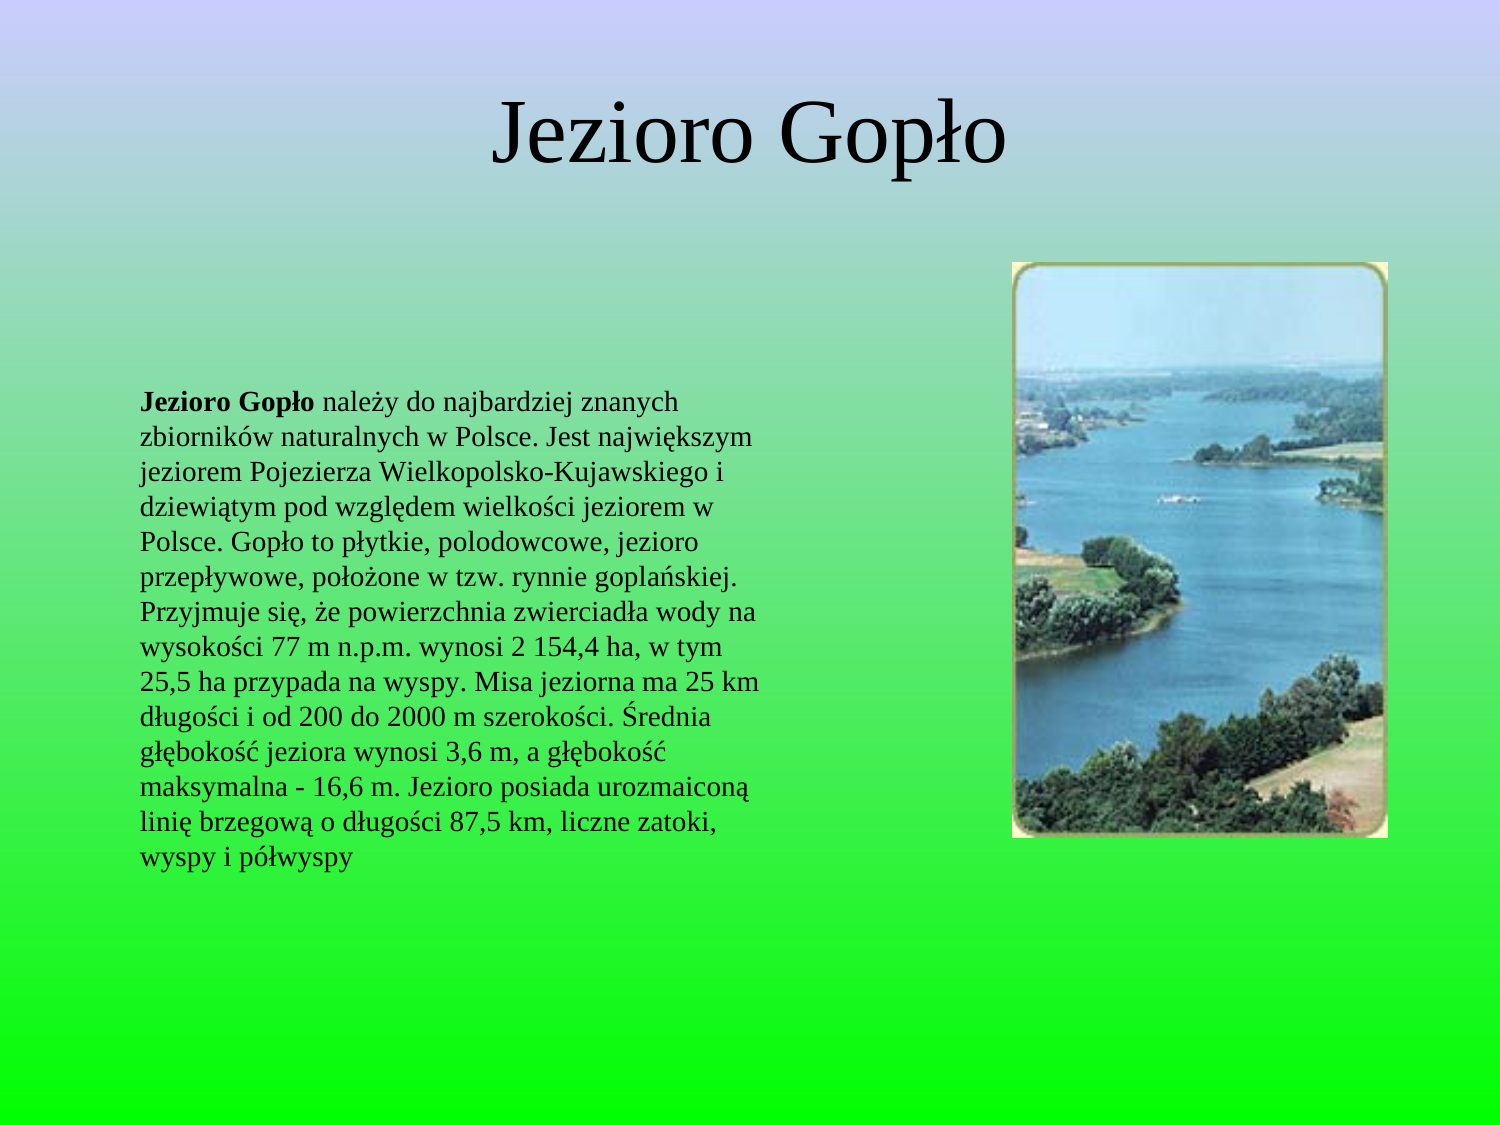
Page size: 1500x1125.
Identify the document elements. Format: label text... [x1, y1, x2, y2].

text_box Jezioro Gopło należy do najbardziej znanych zbiorników naturalnych w Polsce. Jest największym jeziorem Pojezierza Wielkopolsko-Kujawskiego i dziewiątym pod względem wielkości jeziorem w Polsce. Gopło to płytkie, polodowcowe, jezioro przepływowe, położone w tzw. rynnie goplańskiej. Przyjmuje się, że powierzchnia zwierciadła wody na wysokości 77 m n.p.m. wynosi 2 154,4 ha, w tym 25,5 ha przypada na wyspy. Misa jeziorna ma 25 km długości i od 200 do 2000 m szerokości. Średnia głębokość jeziora wynosi 3,6 m, a głębokość maksymalna - 16,6 m. Jezioro posiada urozmaiconą linię brzegową o długości 87,5 km, liczne zatoki, wyspy i półwyspy [125, 374, 775, 880]
title Jezioro Gopło [112, 37, 1388, 225]
picture [1012, 262, 1388, 838]
